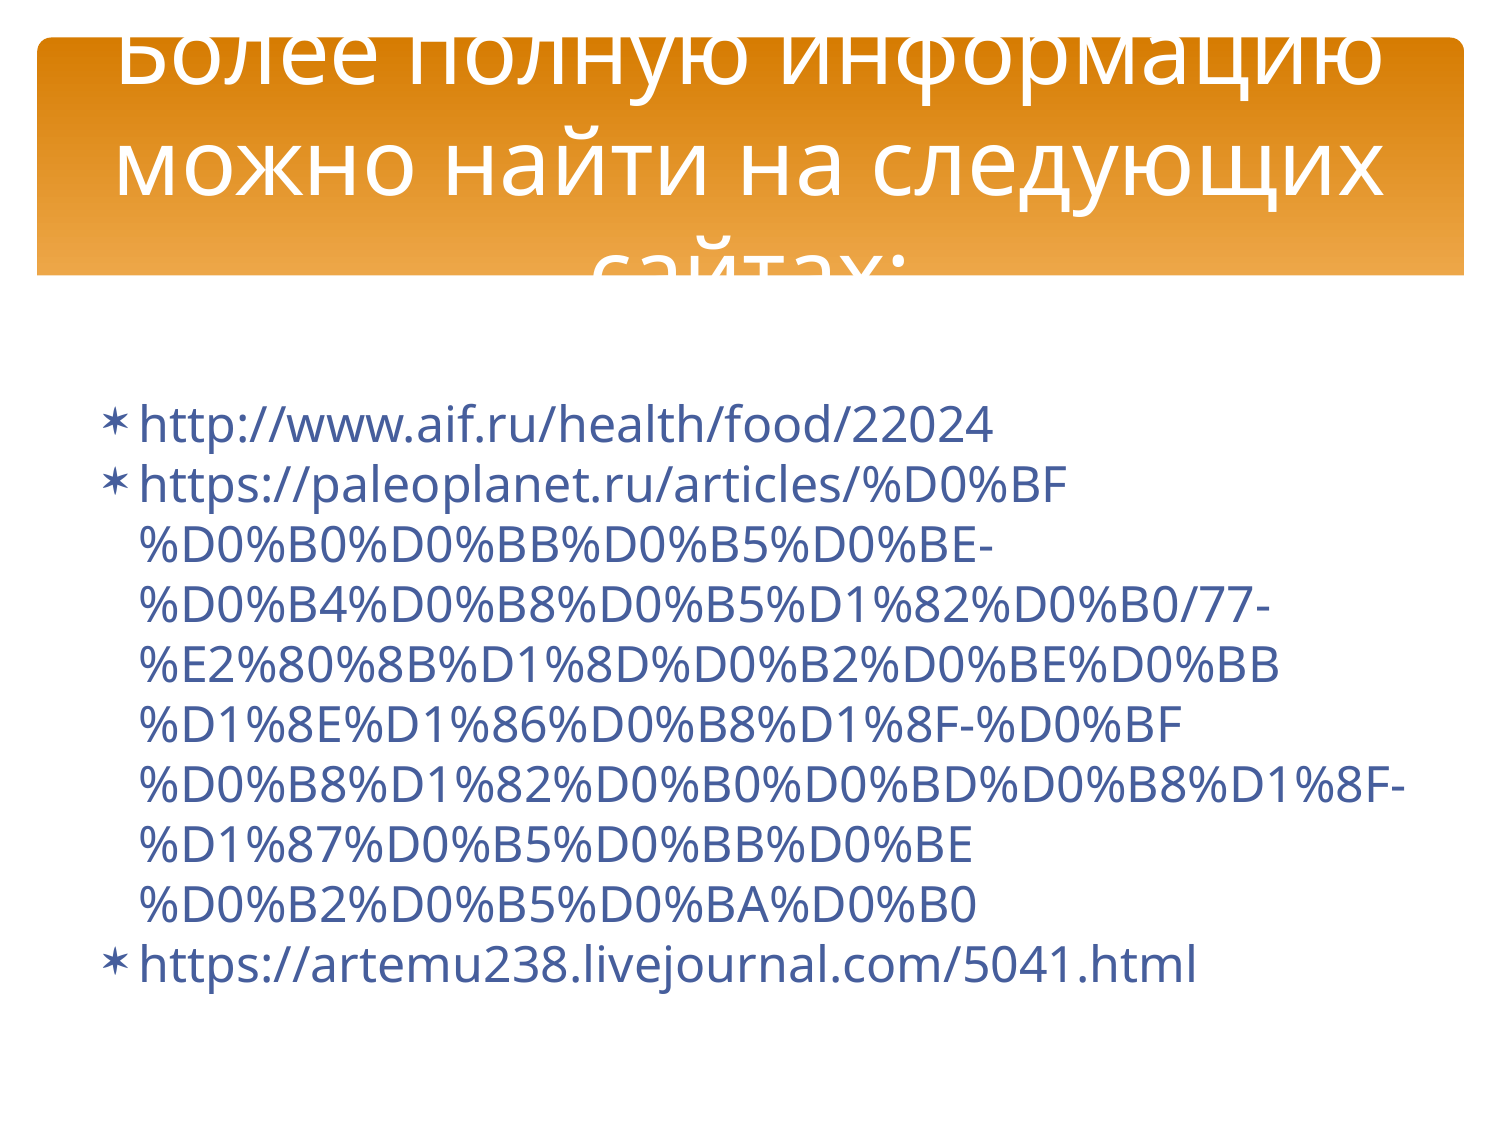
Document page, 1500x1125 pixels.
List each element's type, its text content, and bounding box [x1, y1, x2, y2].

text_box Более полную информацию можно найти на следующих сайтах: [75, 55, 1425, 261]
text_box http://www.aif.ru/health/food/22024 https://paleoplanet.ru/articles/%D0%BF%D0%B0%D0%BB%D0%B5%D0%BE-%D0%B4%D0%B8%D0%B5%D1%82%D0%B0/77-%E2%80%8B%D1%8D%D0%B2%D0%BE%D0%BB%D1%8E%D1%86%D0%B8%D1%8F-%D0%BF%D0%B8%D1%82%D0%B0%D0%BD%D0%B8%D1%8F-%D1%87%D0%B5%D0%BB%D0%BE%D0%B2%D0%B5%D0%BA%D0%B0 https://artemu238.livejournal.com/5041.html [88, 385, 1447, 1083]
